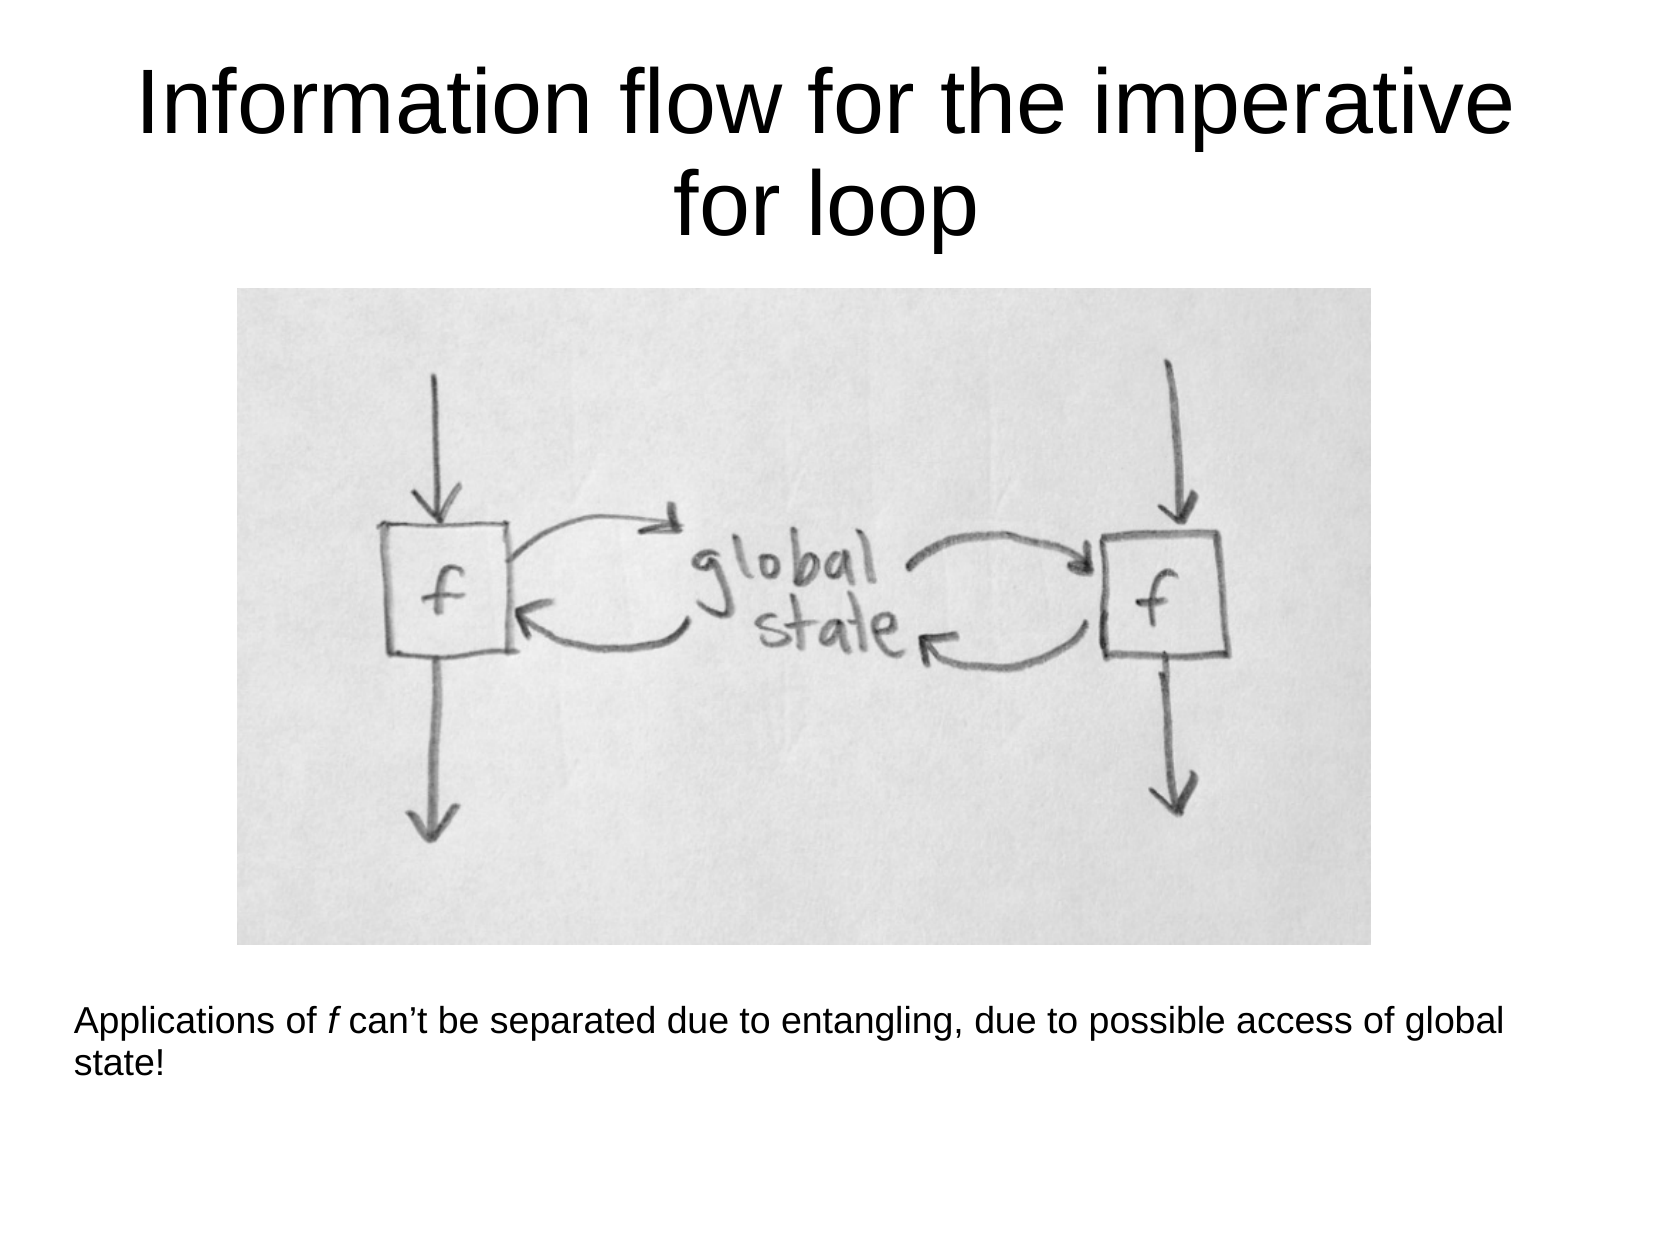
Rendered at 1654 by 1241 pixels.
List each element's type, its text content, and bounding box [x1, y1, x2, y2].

picture [237, 288, 1371, 945]
title Information flow for the imperative for loop [82, 49, 1571, 257]
text_box Applications of f can’t be separated due to entangling, due to possible access of global state! [59, 992, 1583, 1091]
